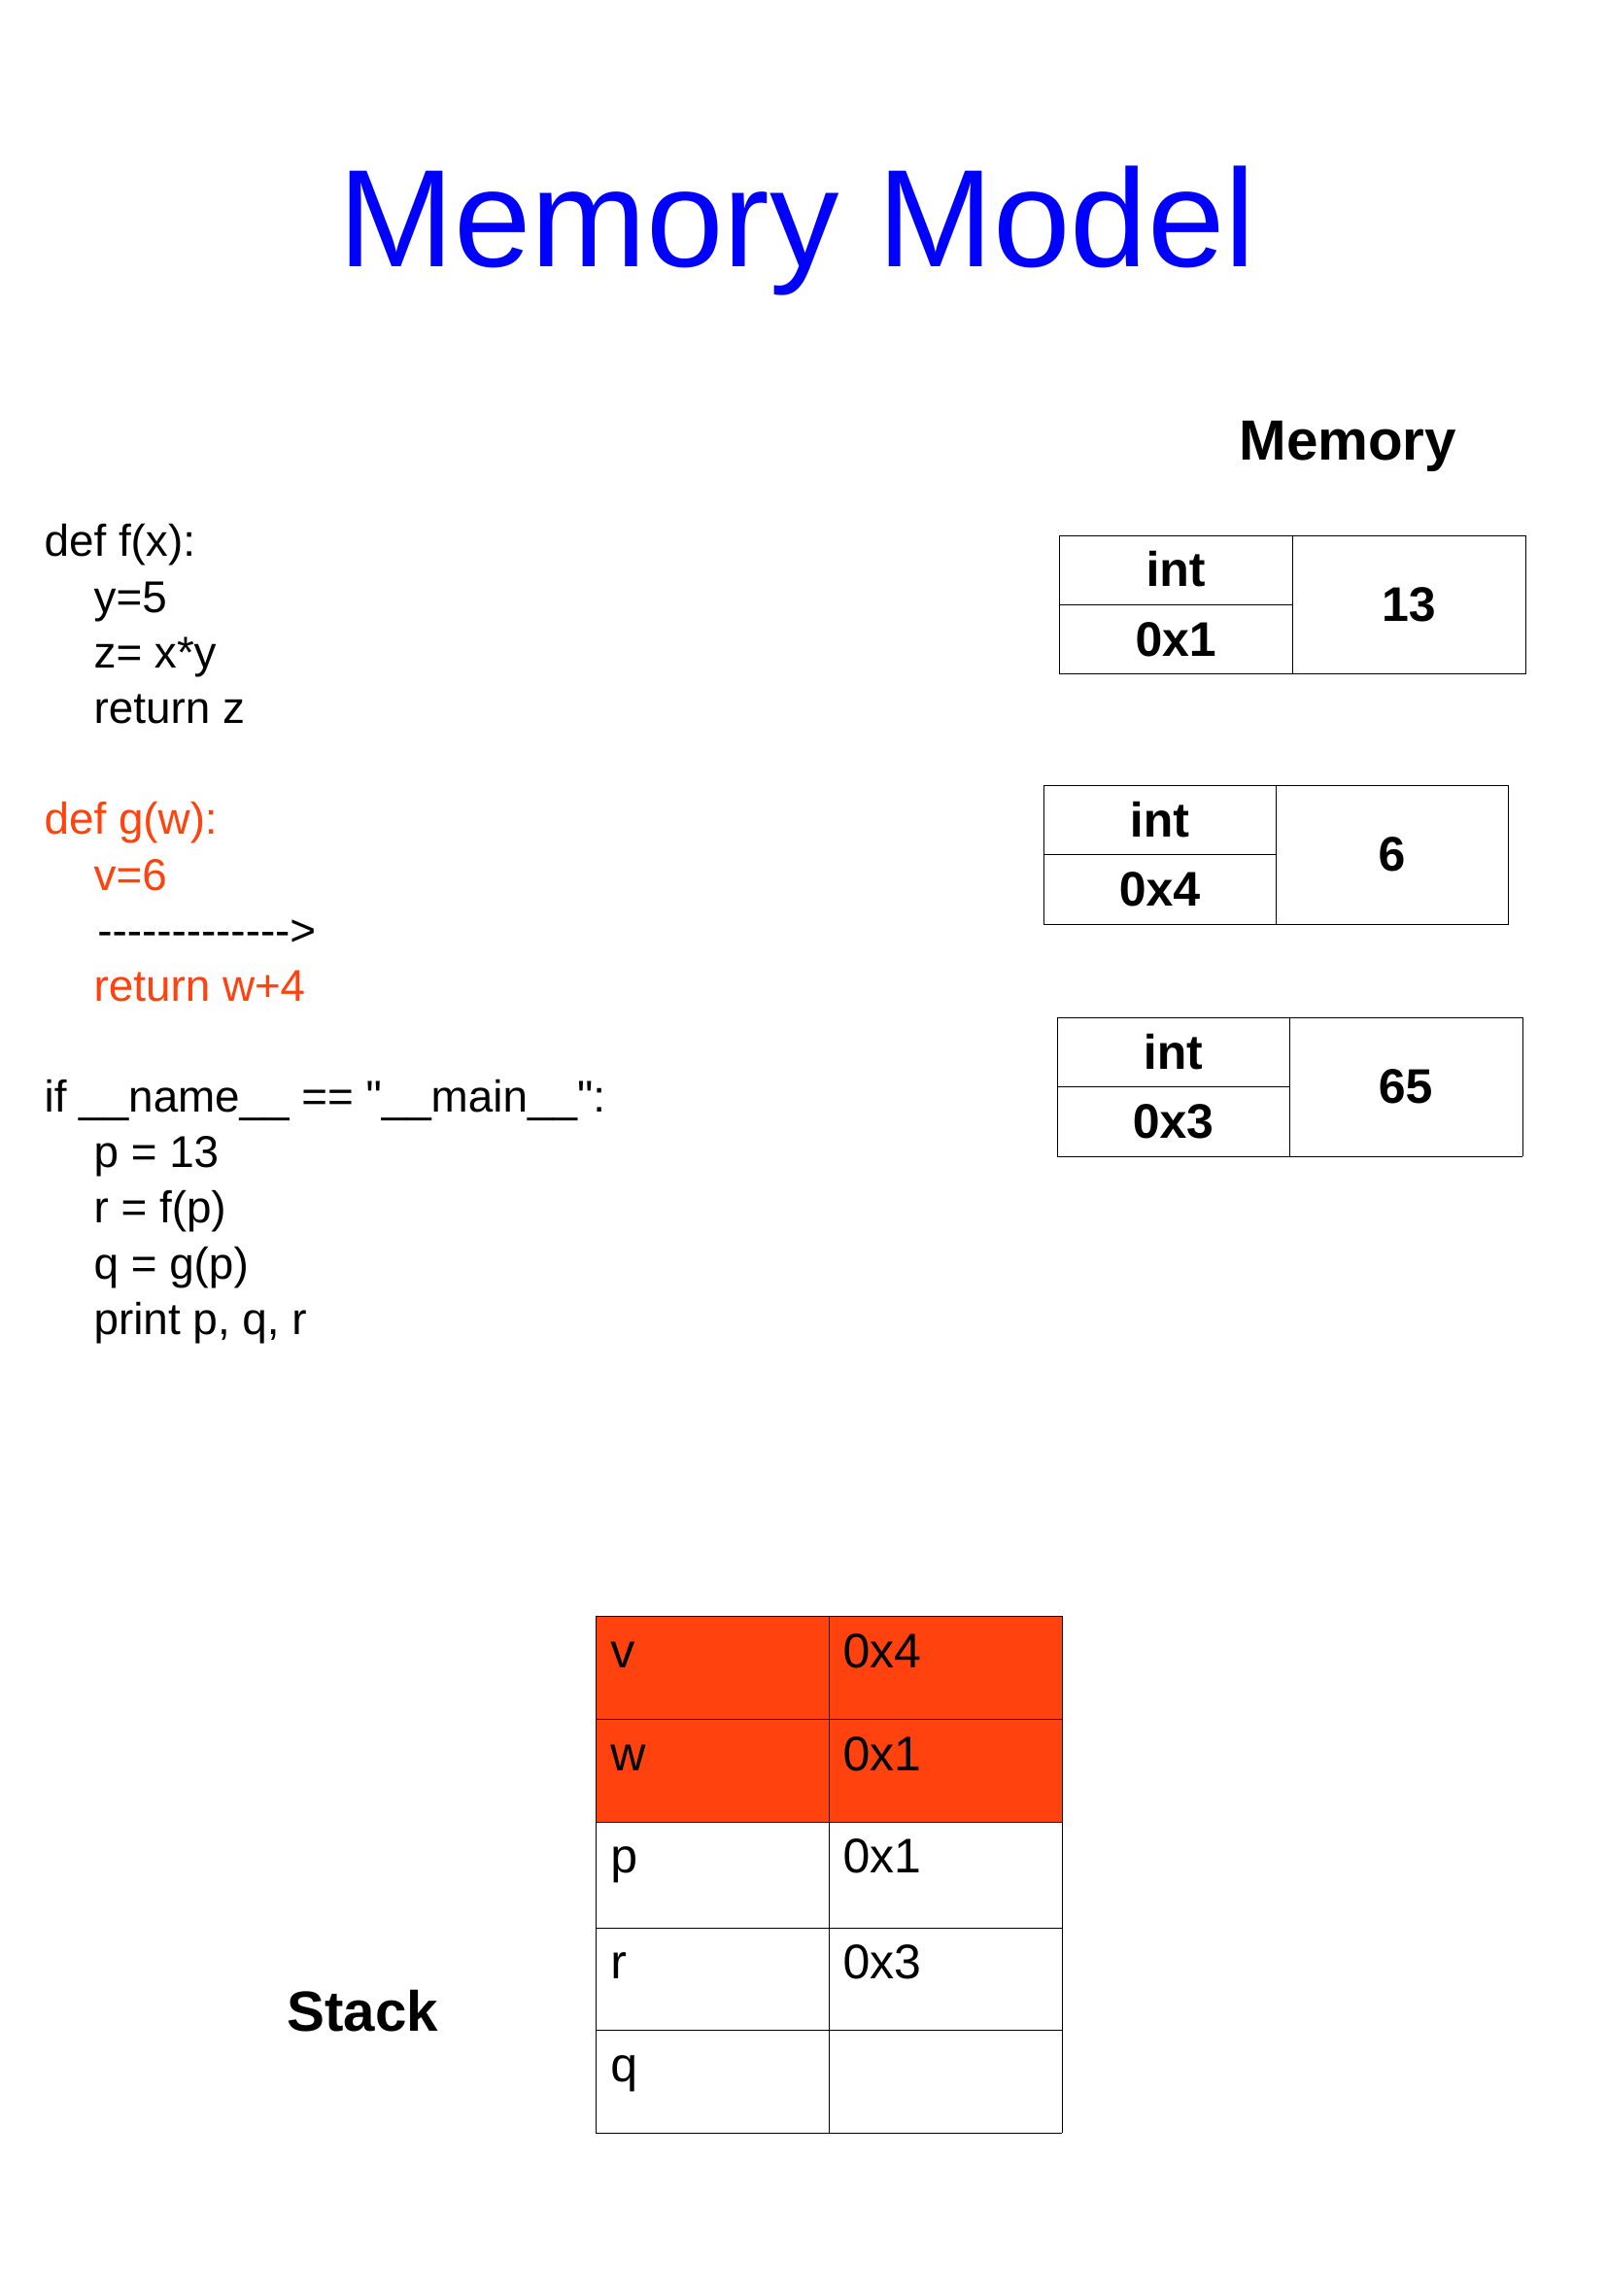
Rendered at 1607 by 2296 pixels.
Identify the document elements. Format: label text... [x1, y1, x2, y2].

table_cell p [597, 1823, 829, 1928]
table_cell 0x1 [830, 1720, 1062, 1822]
table_header int [1044, 786, 1276, 854]
table_header int [1058, 1018, 1289, 1086]
list Stack [218, 1979, 488, 2066]
table_header 65 [1290, 1018, 1522, 1156]
table_header v [597, 1617, 829, 1719]
list Memory [1170, 408, 1525, 488]
table_cell q [597, 2031, 829, 2133]
table_cell [830, 2031, 1062, 2133]
table_cell w [597, 1720, 829, 1822]
table_cell r [597, 1929, 829, 2030]
table_header int [1060, 536, 1292, 604]
table_cell 0x1 [1060, 605, 1292, 673]
title Memory Model [74, 108, 1521, 328]
table_header 13 [1293, 536, 1525, 673]
list def f(x): y=5 z= x*y return z def g(w): v=6 -------------> return w+4 if __name__ == "__main__": p = 13 r = f(p) q = g(p) print p, q, r [28, 516, 632, 1345]
table_header 0x4 [830, 1617, 1062, 1719]
table_cell 0x1 [830, 1823, 1062, 1928]
table_cell 0x3 [1058, 1087, 1289, 1156]
table_header 6 [1277, 786, 1508, 924]
table_cell 0x3 [830, 1929, 1062, 2030]
table_cell 0x4 [1044, 855, 1276, 924]
